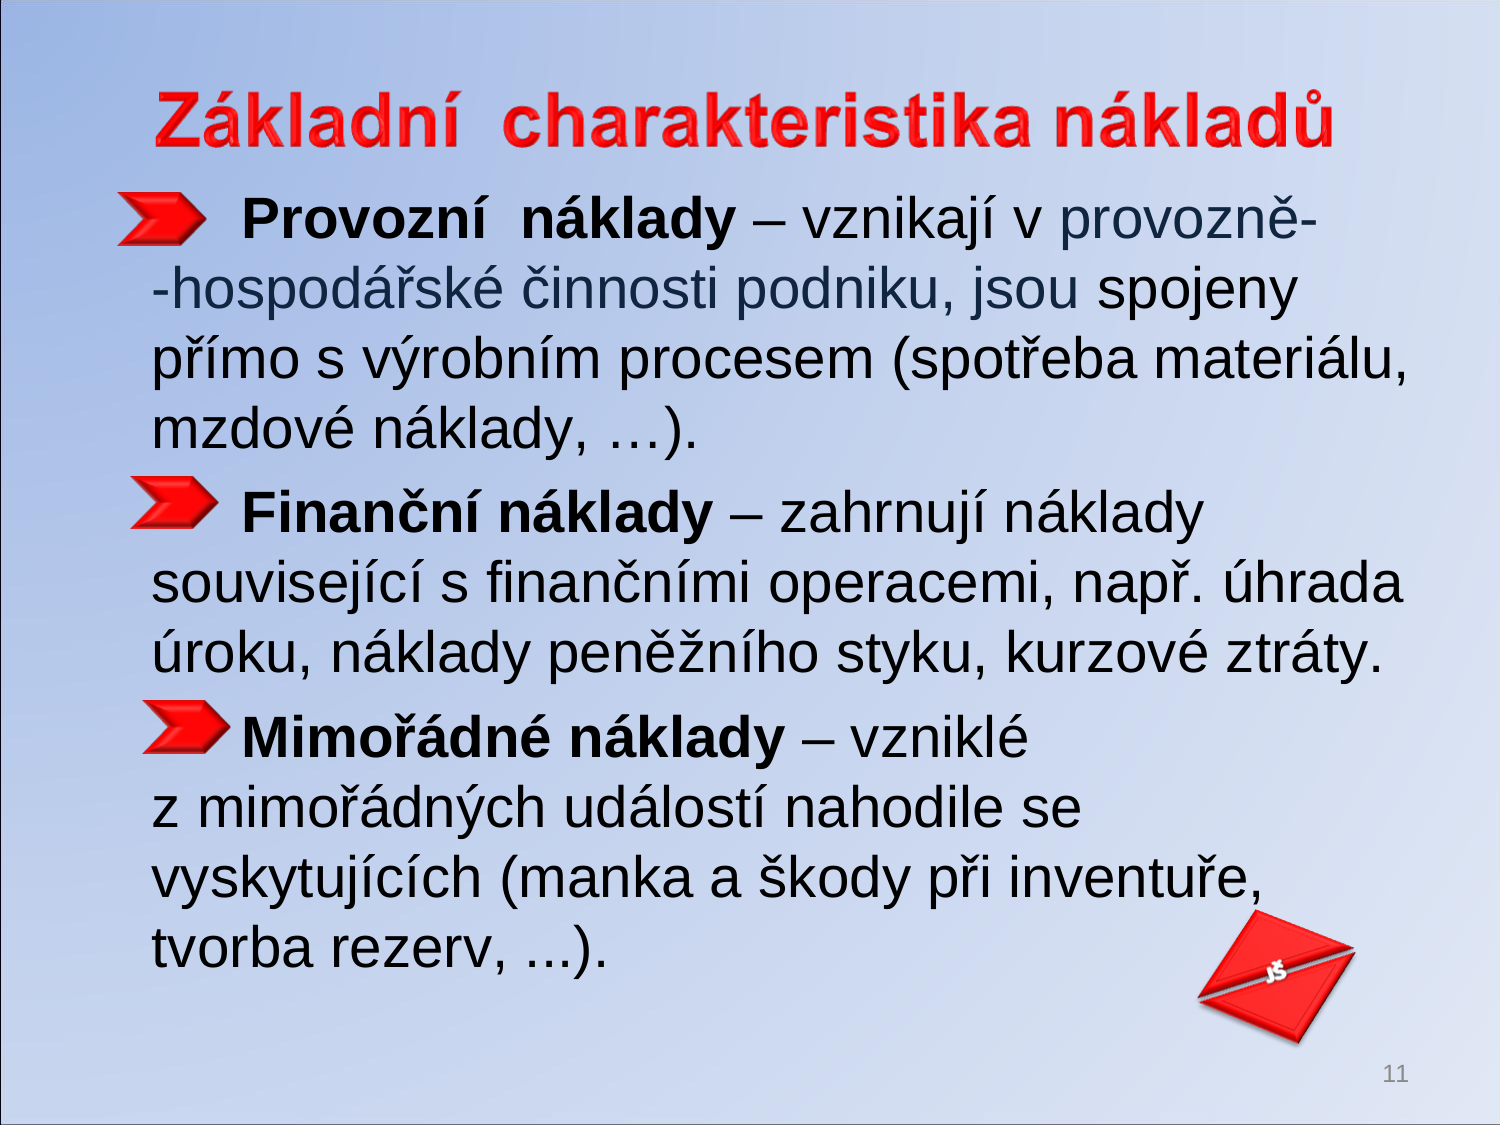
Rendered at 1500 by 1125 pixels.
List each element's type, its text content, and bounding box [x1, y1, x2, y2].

list Provozní náklady ‒ vznikají v provozně- -hospodářské činnosti podniku, jsou spojeny přímo s výrobním procesem (spotřeba materiálu, mzdové náklady, …). Finanční náklady ‒ zahrnují náklady související s finančními operacemi, např. úhrada úroku, náklady peněžního styku, kurzové ztráty. Mimořádné náklady ‒ vzniklé z mimořádných událostí nahodile se vyskytujících (manka a škody při inventuře, tvorba rezerv, ...). [76, 172, 1427, 1047]
picture [0, 0, 1500, 1125]
text_box <číslo> [1074, 1042, 1426, 1103]
